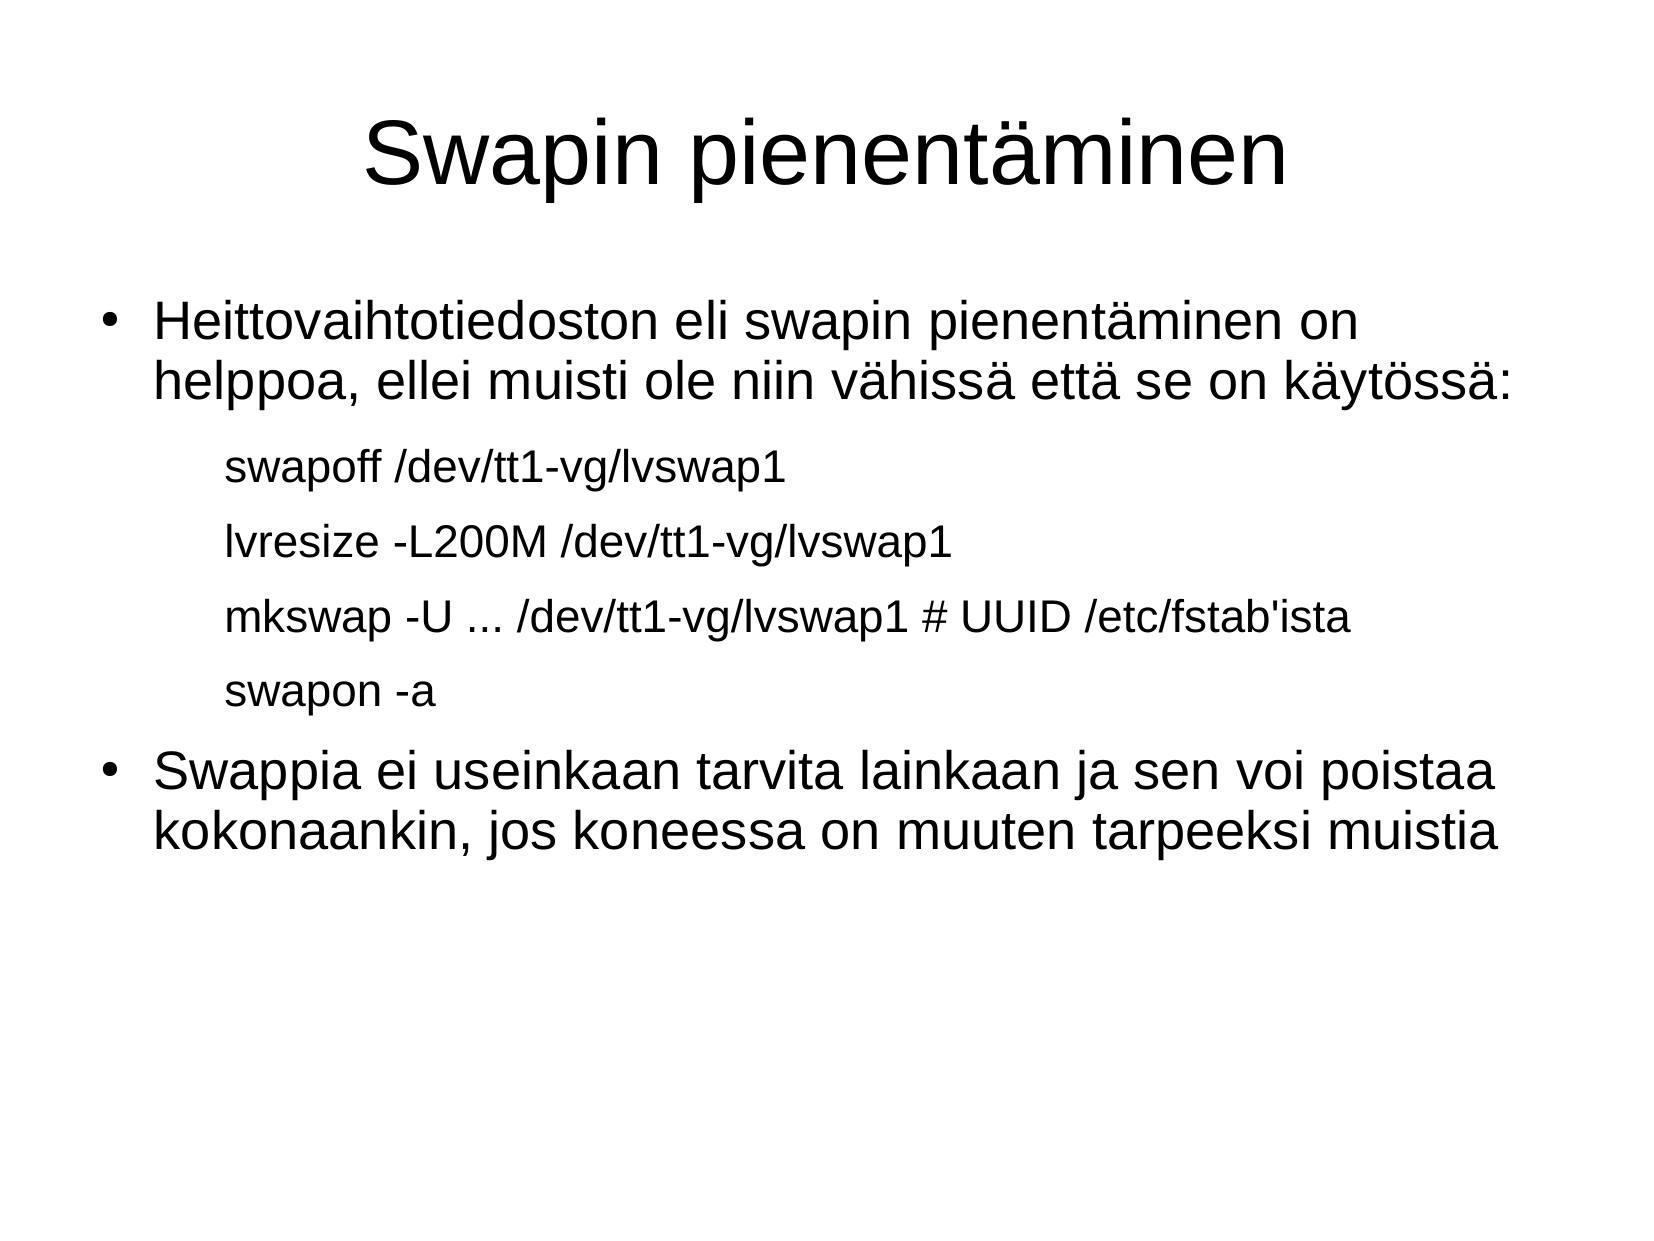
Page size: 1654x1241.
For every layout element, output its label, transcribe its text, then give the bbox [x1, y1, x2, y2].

title Swapin pienentäminen [82, 49, 1571, 257]
list Heittovaihtotiedoston eli swapin pienentäminen on helppoa, ellei muisti ole niin vähissä että se on käytössä: swapoff /dev/tt1-vg/lvswap1 lvresize -L200M /dev/tt1-vg/lvswap1 mkswap -U ... /dev/tt1-vg/lvswap1 # UUID /etc/fstab'ista swapon -a Swappia ei useinkaan tarvita lainkaan ja sen voi poistaa kokonaankin, jos koneessa on muuten tarpeeksi muistia [82, 290, 1571, 1010]
